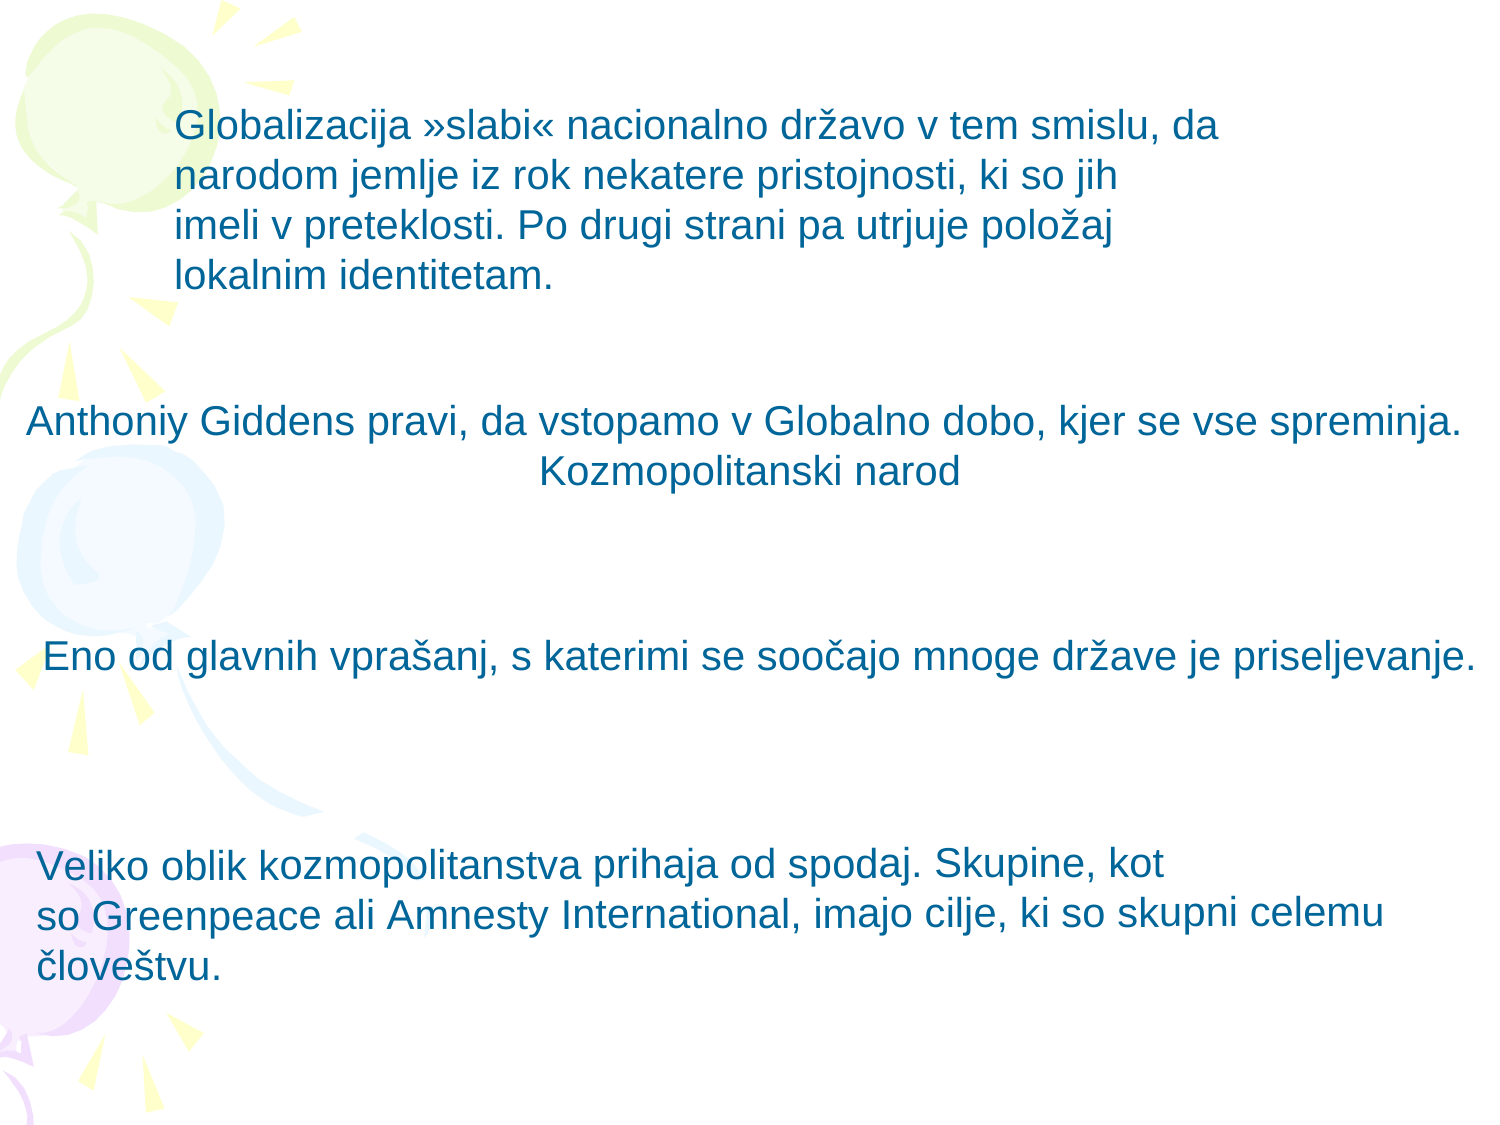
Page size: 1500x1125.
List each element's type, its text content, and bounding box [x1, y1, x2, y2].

text_box Anthoniy Giddens pravi, da vstopamo v Globalno dobo, kjer se vse spreminja. Kozmopolitanski narod [6, 385, 1494, 502]
text_box Eno od glavnih vprašanj, s katerimi se soočajo mnoge države je priseljevanje. [27, 621, 1500, 687]
text_box Veliko oblik kozmopolitanstva prihaja od spodaj. Skupine, kot so Greenpeace ali Amnesty International, imajo cilje, ki so skupni celemu človeštvu. [20, 824, 1500, 998]
text_box Globalizacija »slabi« nacionalno državo v tem smislu, da narodom jemlje iz rok nekatere pristojnosti, ki so jih imeli v preteklosti. Po drugi strani pa utrjuje položaj lokalnim identitetam. [159, 89, 1289, 306]
